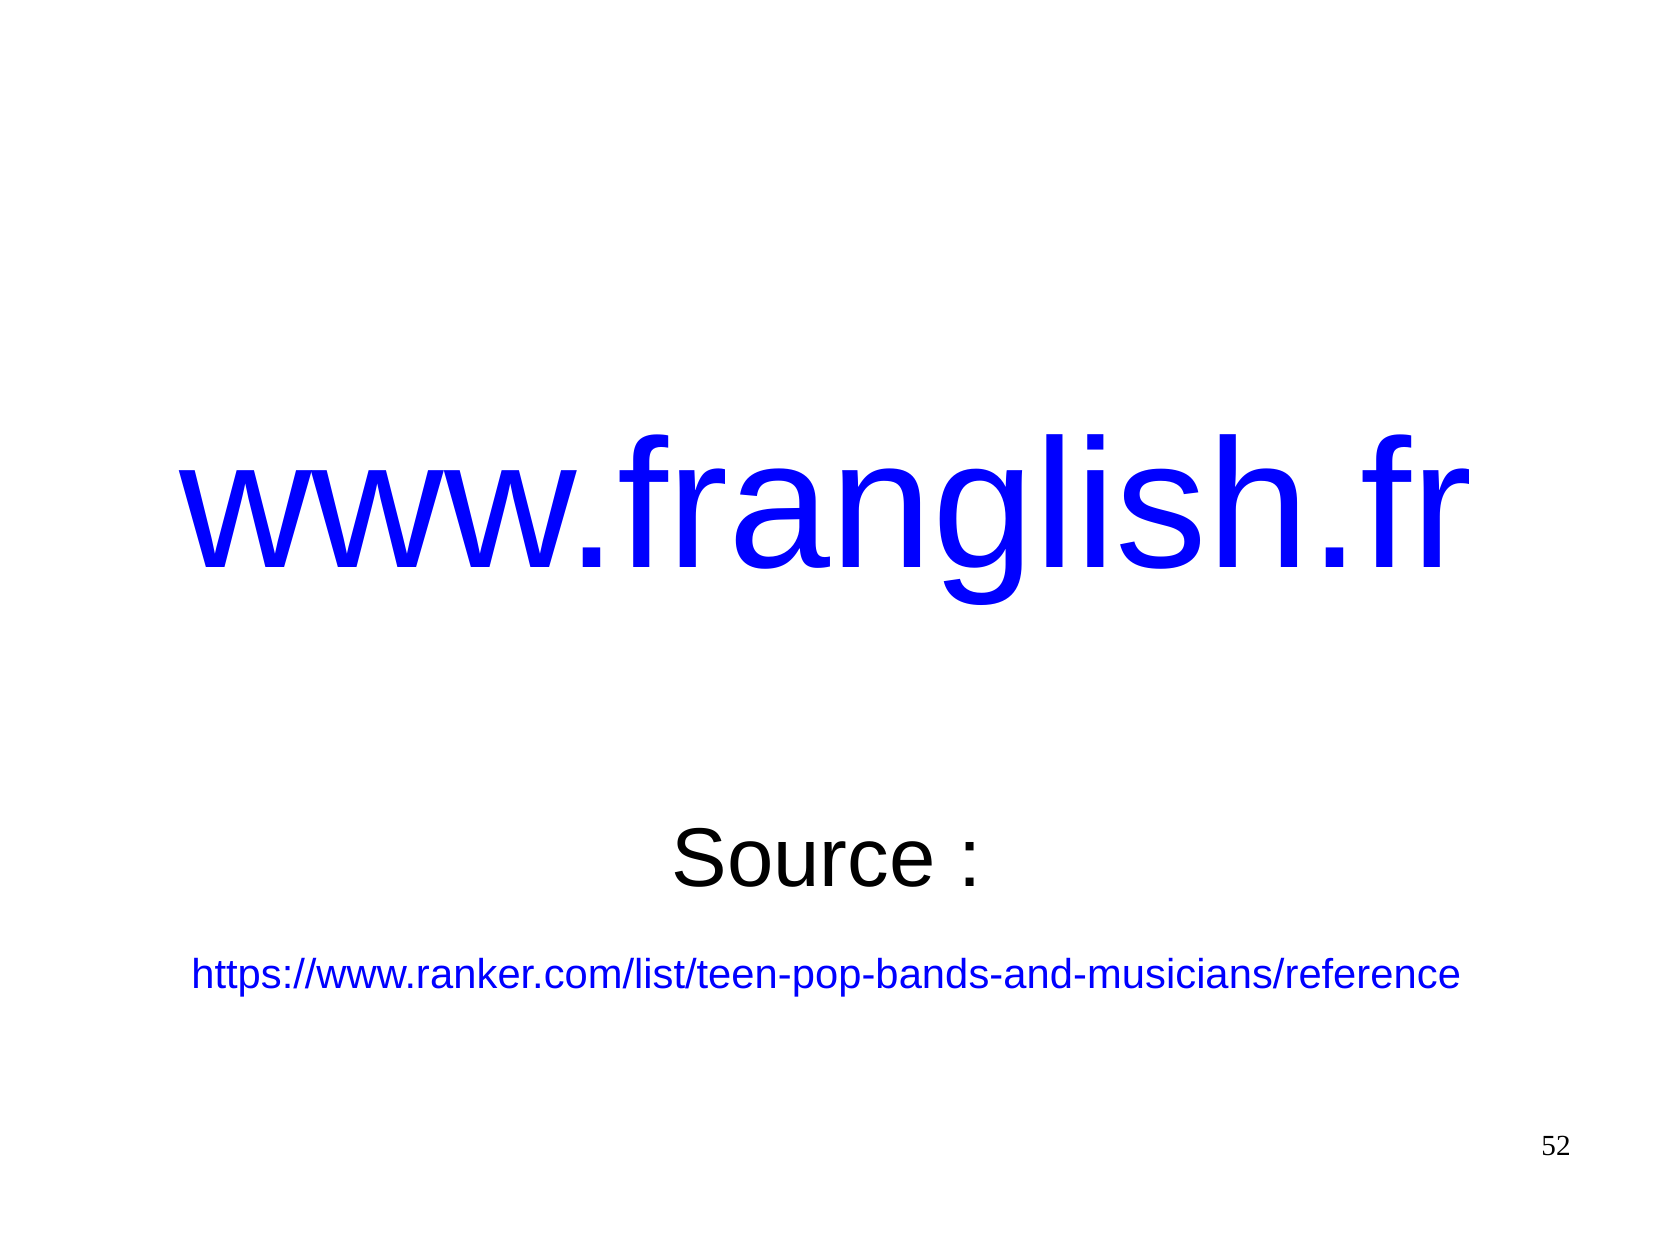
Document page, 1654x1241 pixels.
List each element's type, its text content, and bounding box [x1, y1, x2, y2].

subtitle www.franglish.fr Source : https://www.ranker.com/list/teen-pop-bands-and-musicians/reference [82, 196, 1571, 1203]
